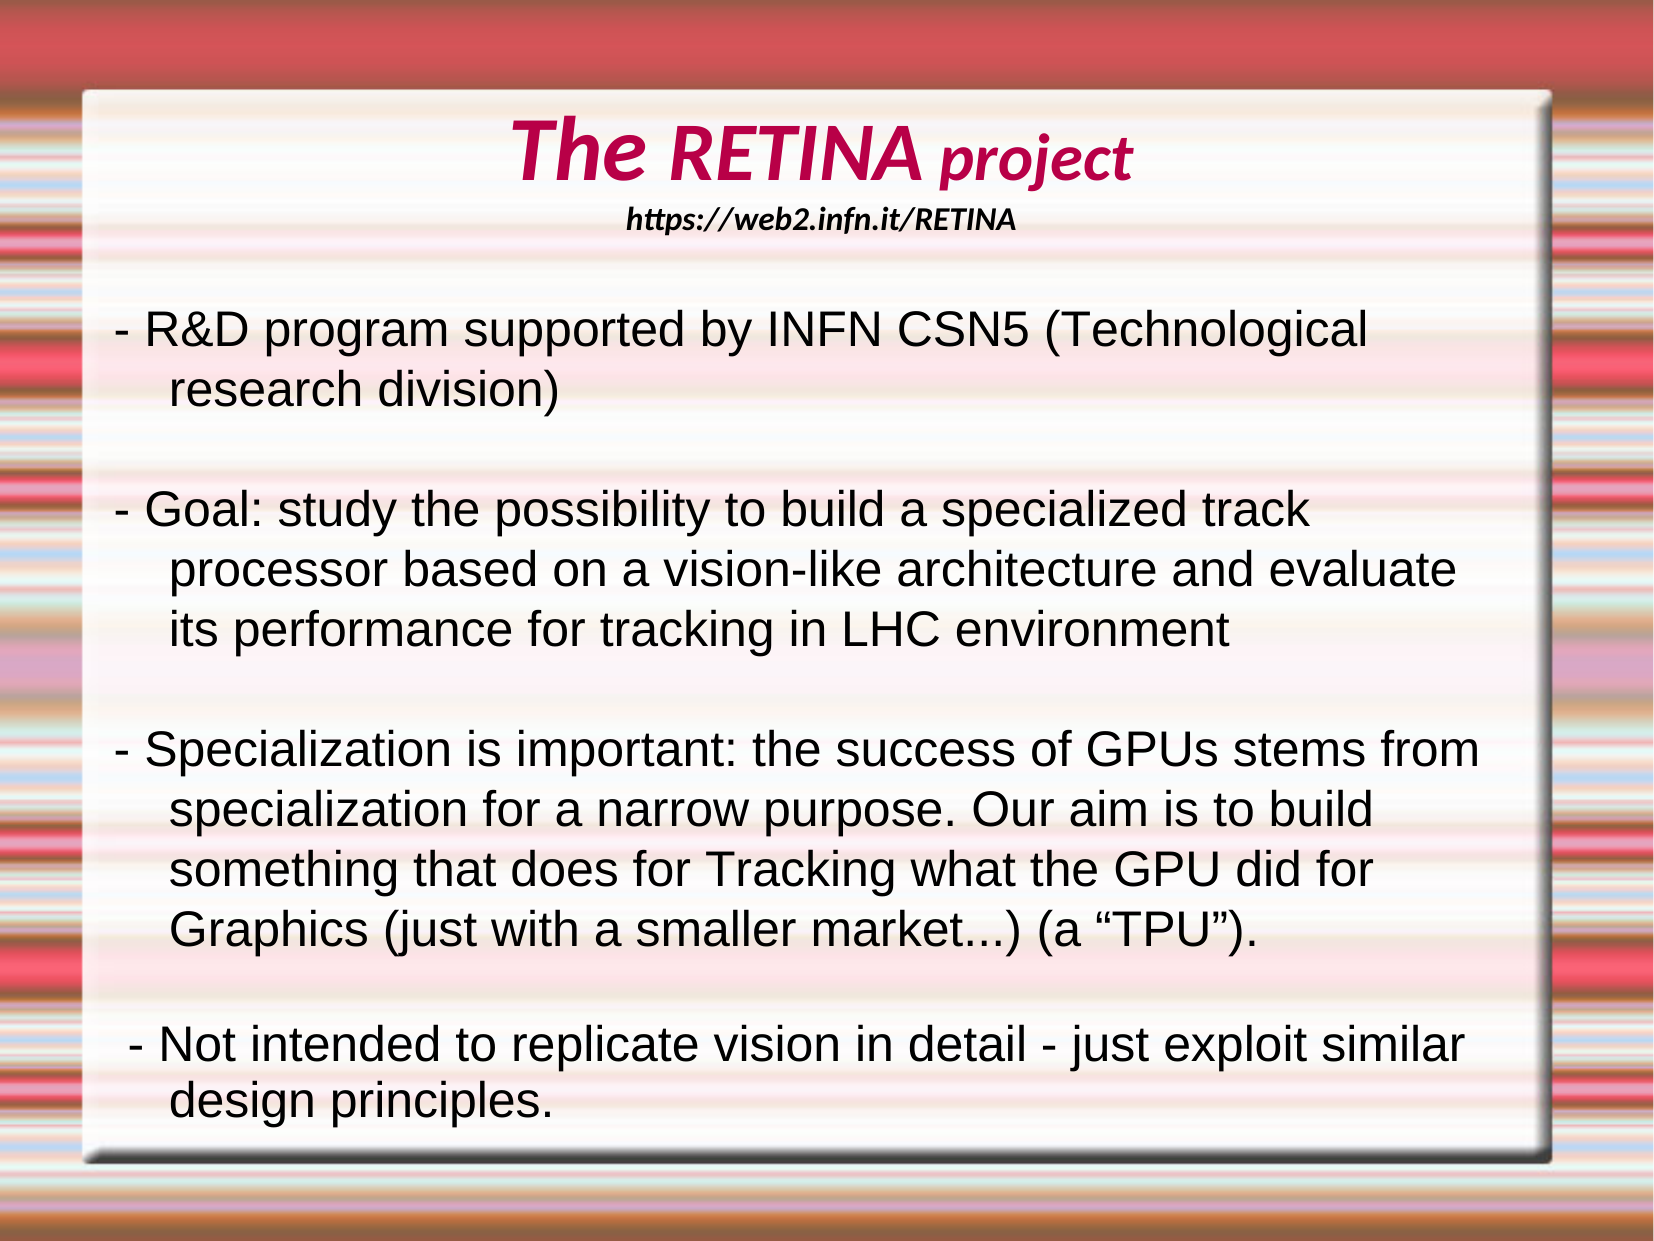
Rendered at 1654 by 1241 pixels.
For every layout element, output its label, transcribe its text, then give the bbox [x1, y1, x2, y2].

text_box - R&D program supported by INFN CSN5 (Technological research division) - Goal: study the possibility to build a specialized track processor based on a vision-like architecture and evaluate its performance for tracking in LHC environment - Specialization is important: the success of GPUs stems from specialization for a narrow purpose. Our aim is to build something that does for Tracking what the GPU did for Graphics (just with a smaller market...) (a “TPU”). - Not intended to replicate vision in detail - just exploit similar design principles. [112, 293, 1493, 1096]
text_box The RETINA project https://web2.infn.it/RETINA [116, 75, 1527, 364]
picture [0, 0, 1654, 1241]
